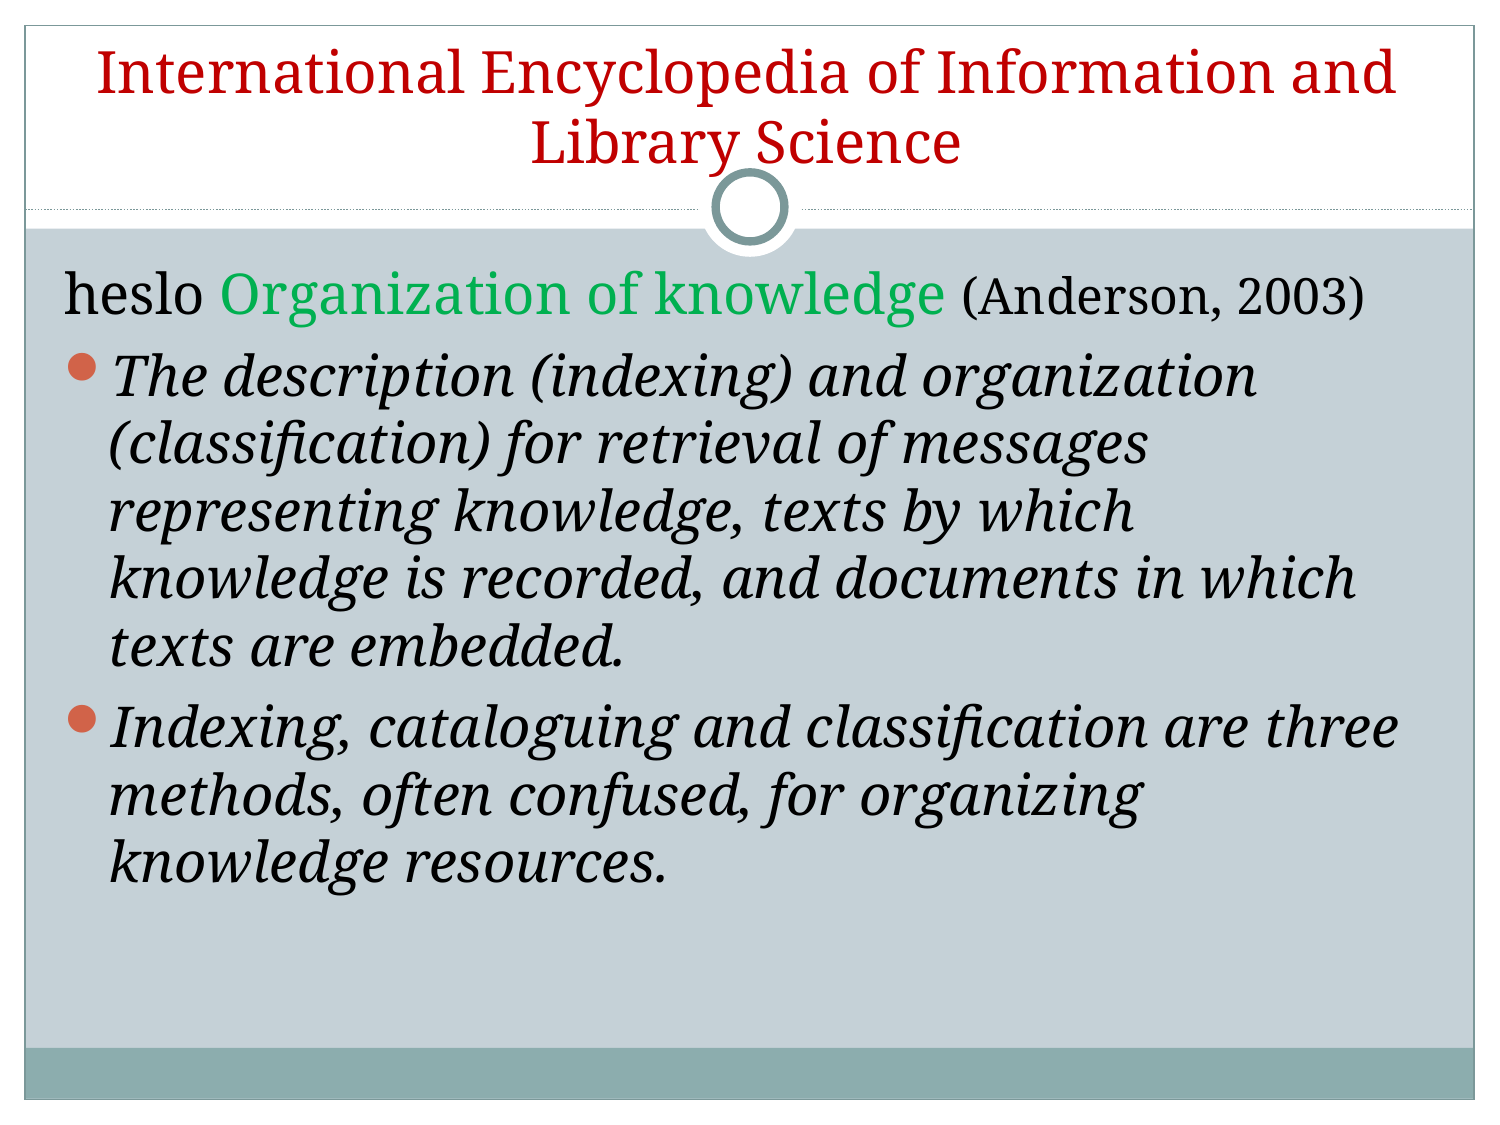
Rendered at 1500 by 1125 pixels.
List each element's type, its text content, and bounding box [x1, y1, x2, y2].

list heslo Organization of knowledge (Anderson, 2003) The description (indexing) and organization (classification) for retrieval of messages representing knowledge, texts by which knowledge is recorded, and documents in which texts are embedded. Indexing, cataloguing and classification are three methods, often confused, for organizing knowledge resources. [49, 250, 1445, 1032]
title International Encyclopedia of Information and Library Science [46, 27, 1447, 184]
